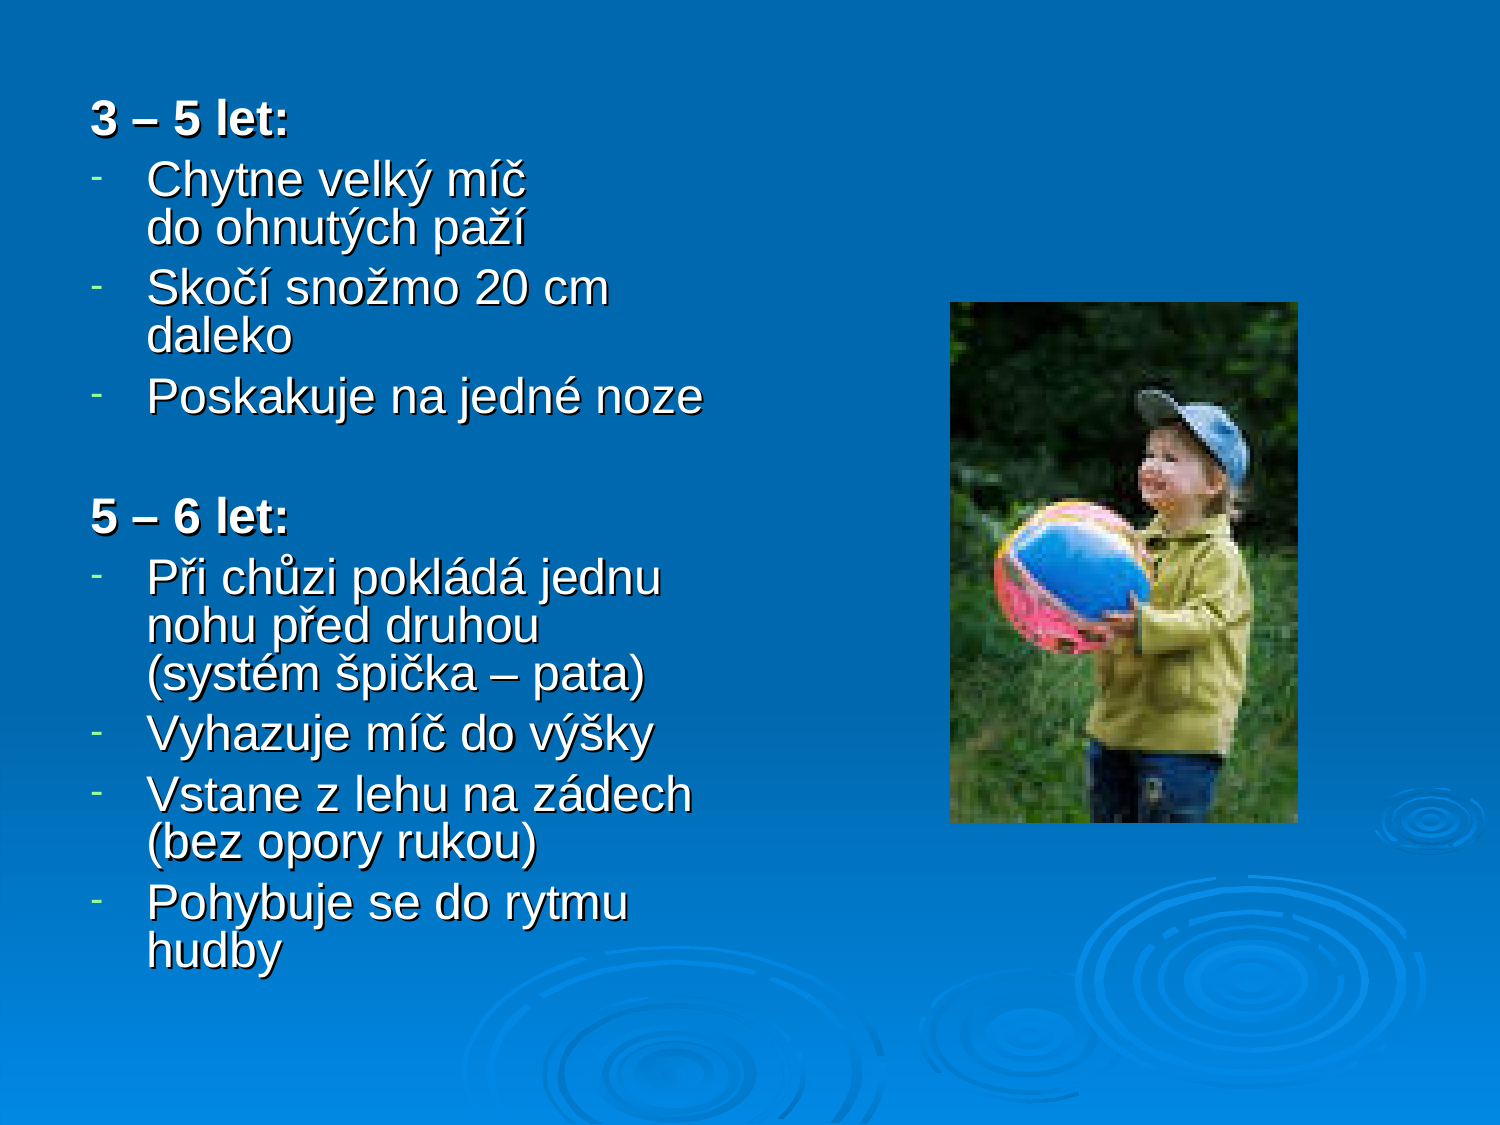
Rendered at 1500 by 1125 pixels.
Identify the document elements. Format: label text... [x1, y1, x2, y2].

list 3 – 5 let: Chytne velký míč do ohnutých paží Skočí snožmo 20 cm daleko Poskakuje na jedné noze 5 – 6 let: Při chůzi pokládá jednu nohu před druhou (systém špička – pata) Vyhazuje míč do výšky Vstane z lehu na zádech (bez opory rukou) Pohybuje se do rytmu hudby [75, 90, 738, 1005]
picture [950, 302, 1298, 823]
